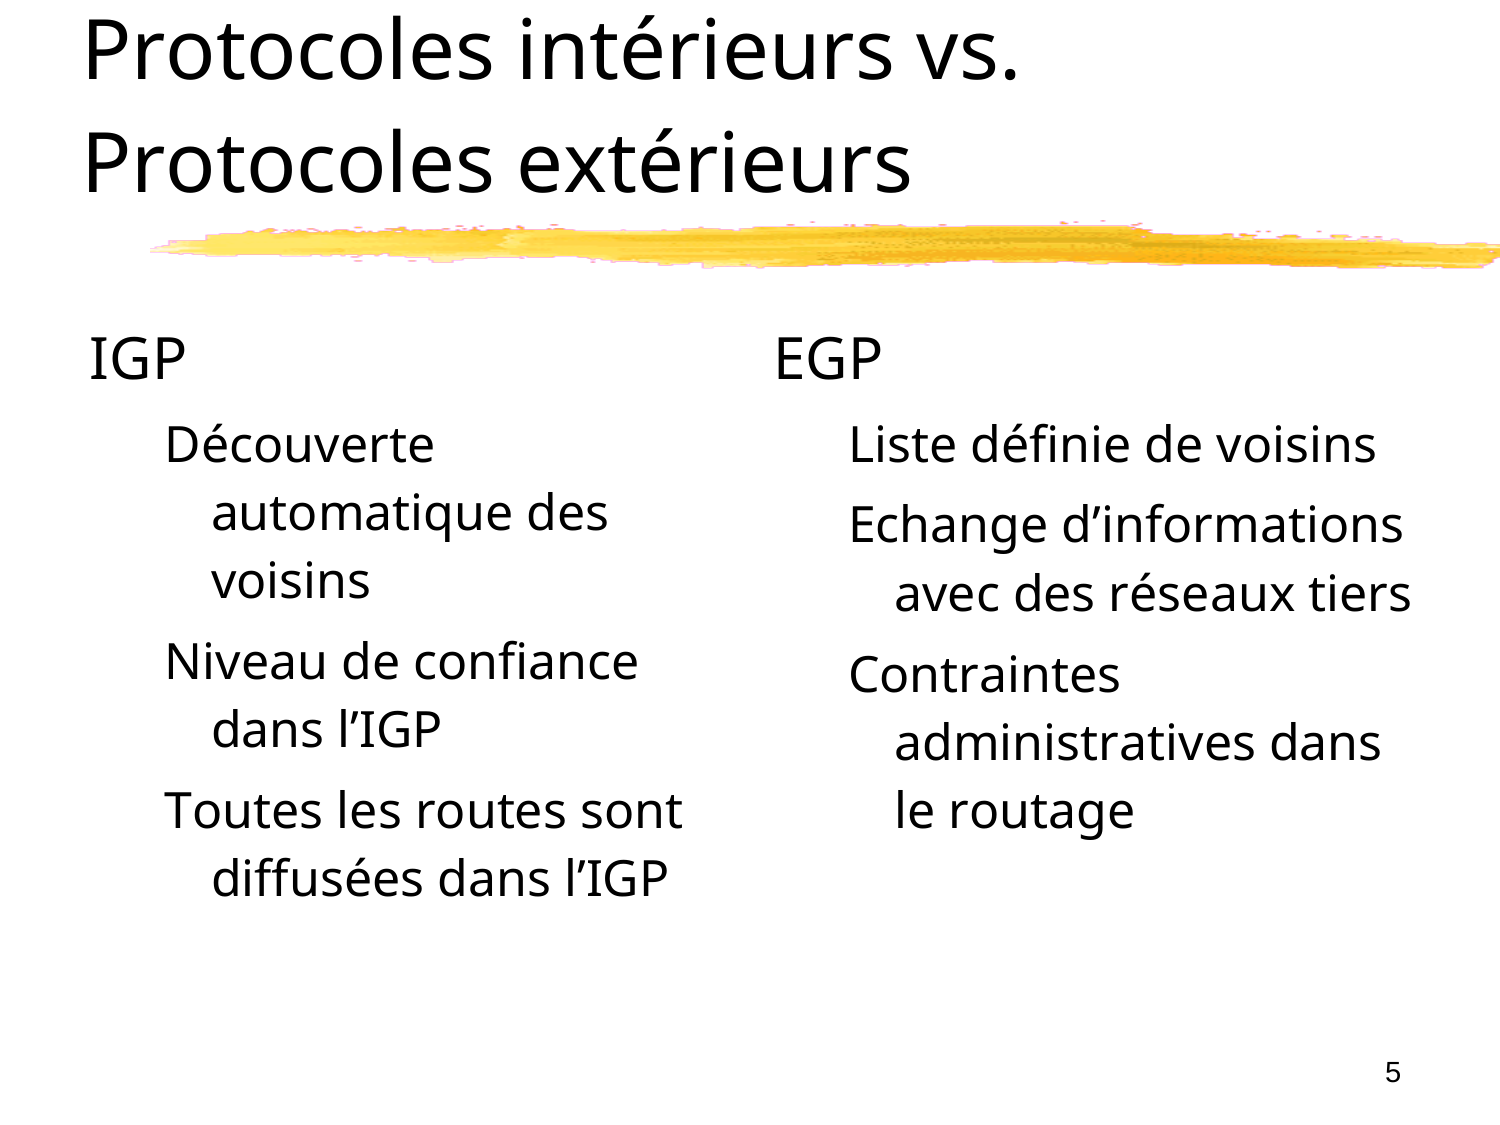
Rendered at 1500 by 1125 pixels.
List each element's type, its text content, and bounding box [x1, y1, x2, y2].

picture [150, 215, 1500, 279]
list EGP Liste définie de voisins Echange d’informations avec des réseaux tiers Contraintes administratives dans le routage [758, 309, 1450, 1082]
title Protocoles intérieurs vs. Protocoles extérieurs [66, 0, 1342, 225]
list IGP Découverte automatique des voisins Niveau de confiance dans l’IGP Toutes les routes sont diffusées dans l’IGP [74, 309, 758, 995]
